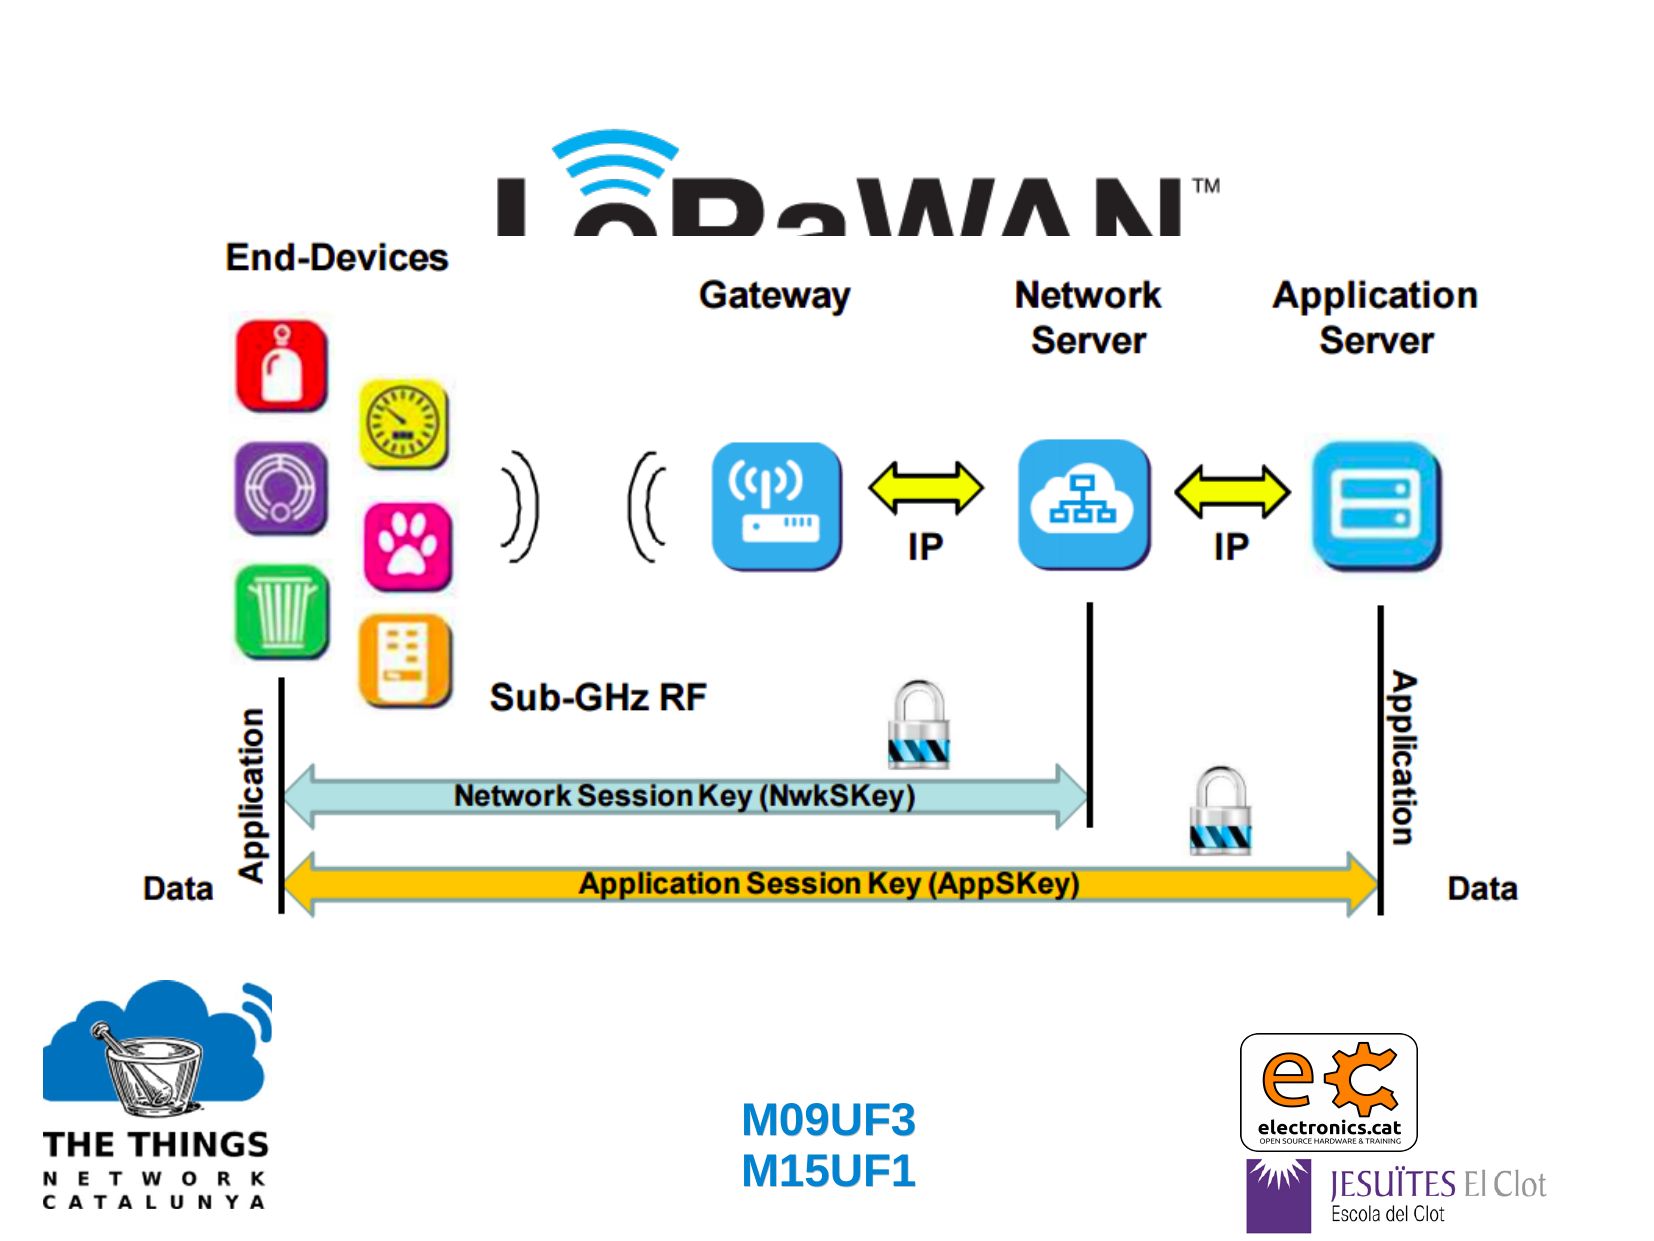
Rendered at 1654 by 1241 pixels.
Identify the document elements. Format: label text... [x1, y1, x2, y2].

picture [43, 980, 272, 1209]
picture [1240, 1033, 1654, 1241]
picture [127, 0, 1528, 922]
text_box M09UF3 M15UF1 [507, 1086, 1150, 1208]
